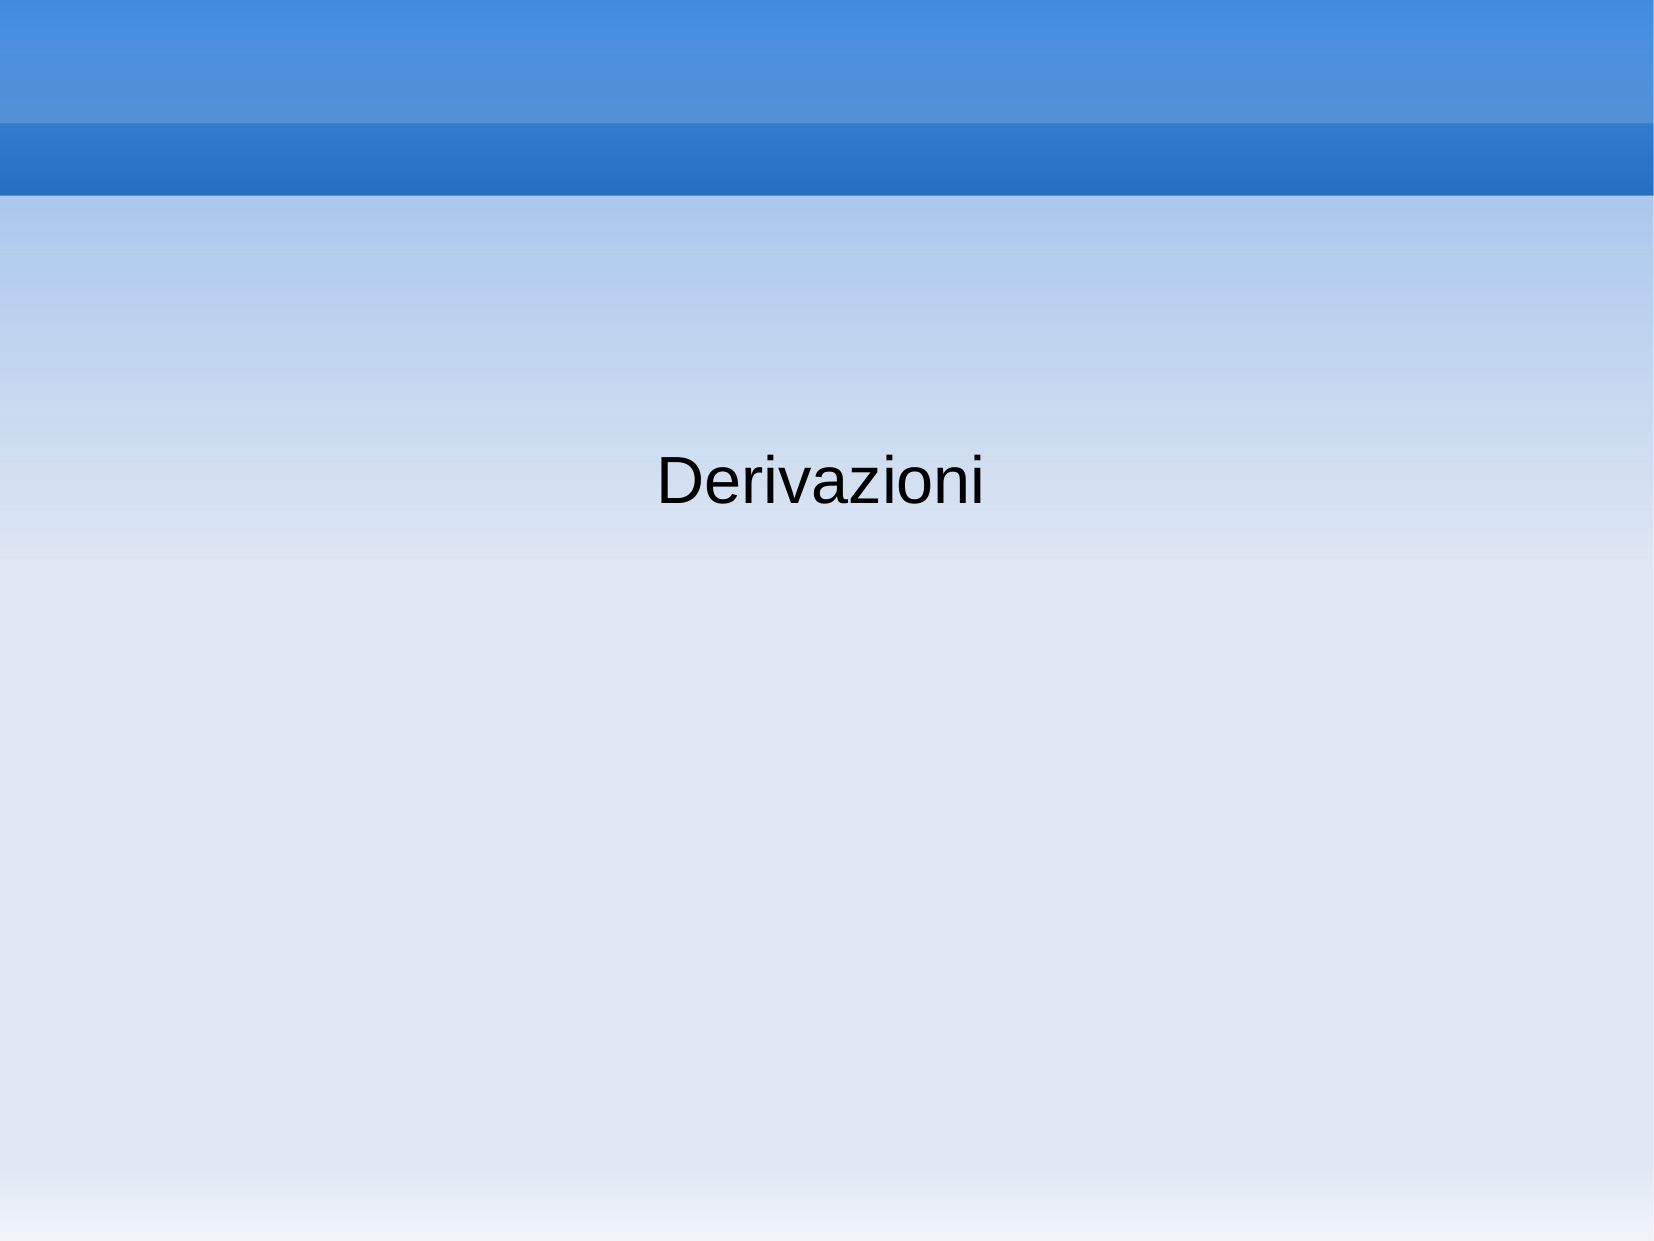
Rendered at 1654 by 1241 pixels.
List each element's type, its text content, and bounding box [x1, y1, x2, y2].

picture [0, 0, 1654, 1241]
subtitle Derivazioni [76, 0, 1565, 960]
